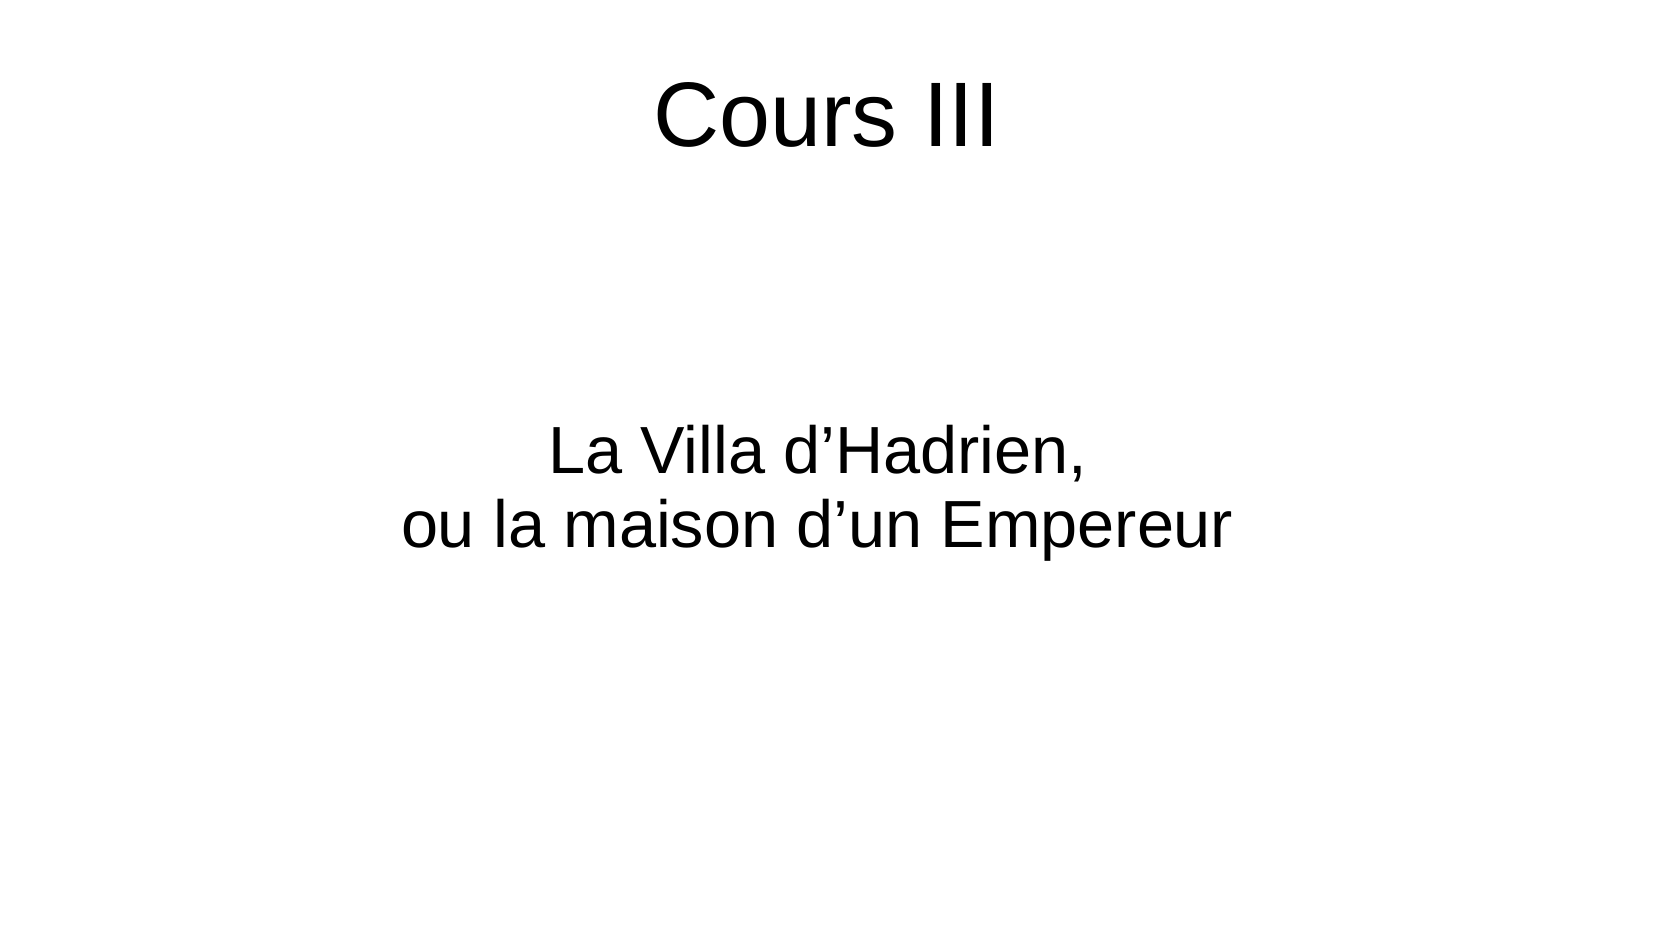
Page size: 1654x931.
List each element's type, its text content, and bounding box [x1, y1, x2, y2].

title Cours III [82, 37, 1571, 193]
subtitle La Villa d’Hadrien, ou la maison d’un Empereur [82, 217, 1571, 758]
